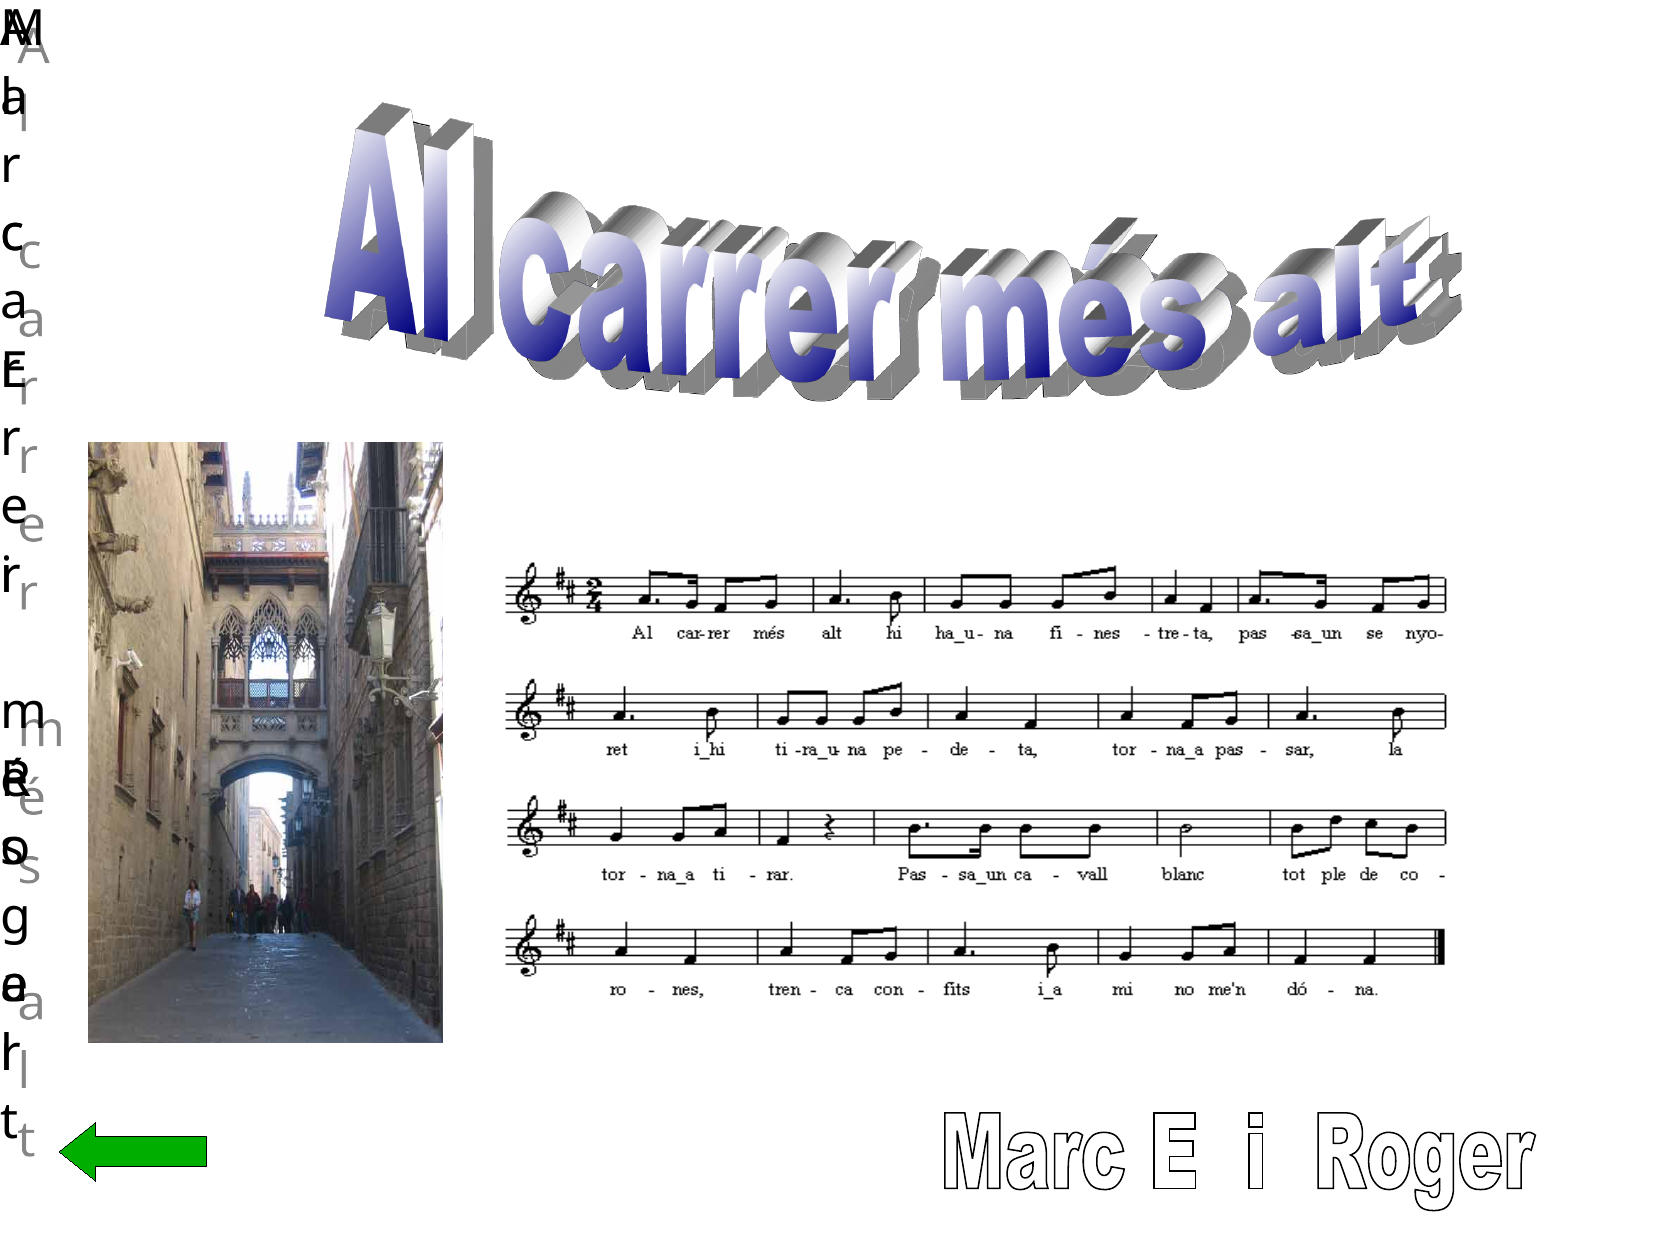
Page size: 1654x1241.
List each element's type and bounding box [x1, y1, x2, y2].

text_box [1459, 1132, 1502, 1190]
text_box [1368, 1132, 1410, 1190]
picture [88, 442, 443, 1043]
text_box [1248, 1133, 1263, 1189]
picture [501, 560, 1477, 1034]
text_box [944, 1112, 1000, 1189]
text_box [1007, 1132, 1048, 1190]
text_box [1318, 1112, 1367, 1189]
text_box [1054, 1132, 1083, 1189]
text_box [1507, 1132, 1536, 1189]
text_box [1248, 1112, 1263, 1128]
text_box [59, 1122, 207, 1182]
text_box [1083, 1132, 1125, 1190]
text_box [1154, 1112, 1196, 1189]
text_box [1414, 1132, 1454, 1211]
